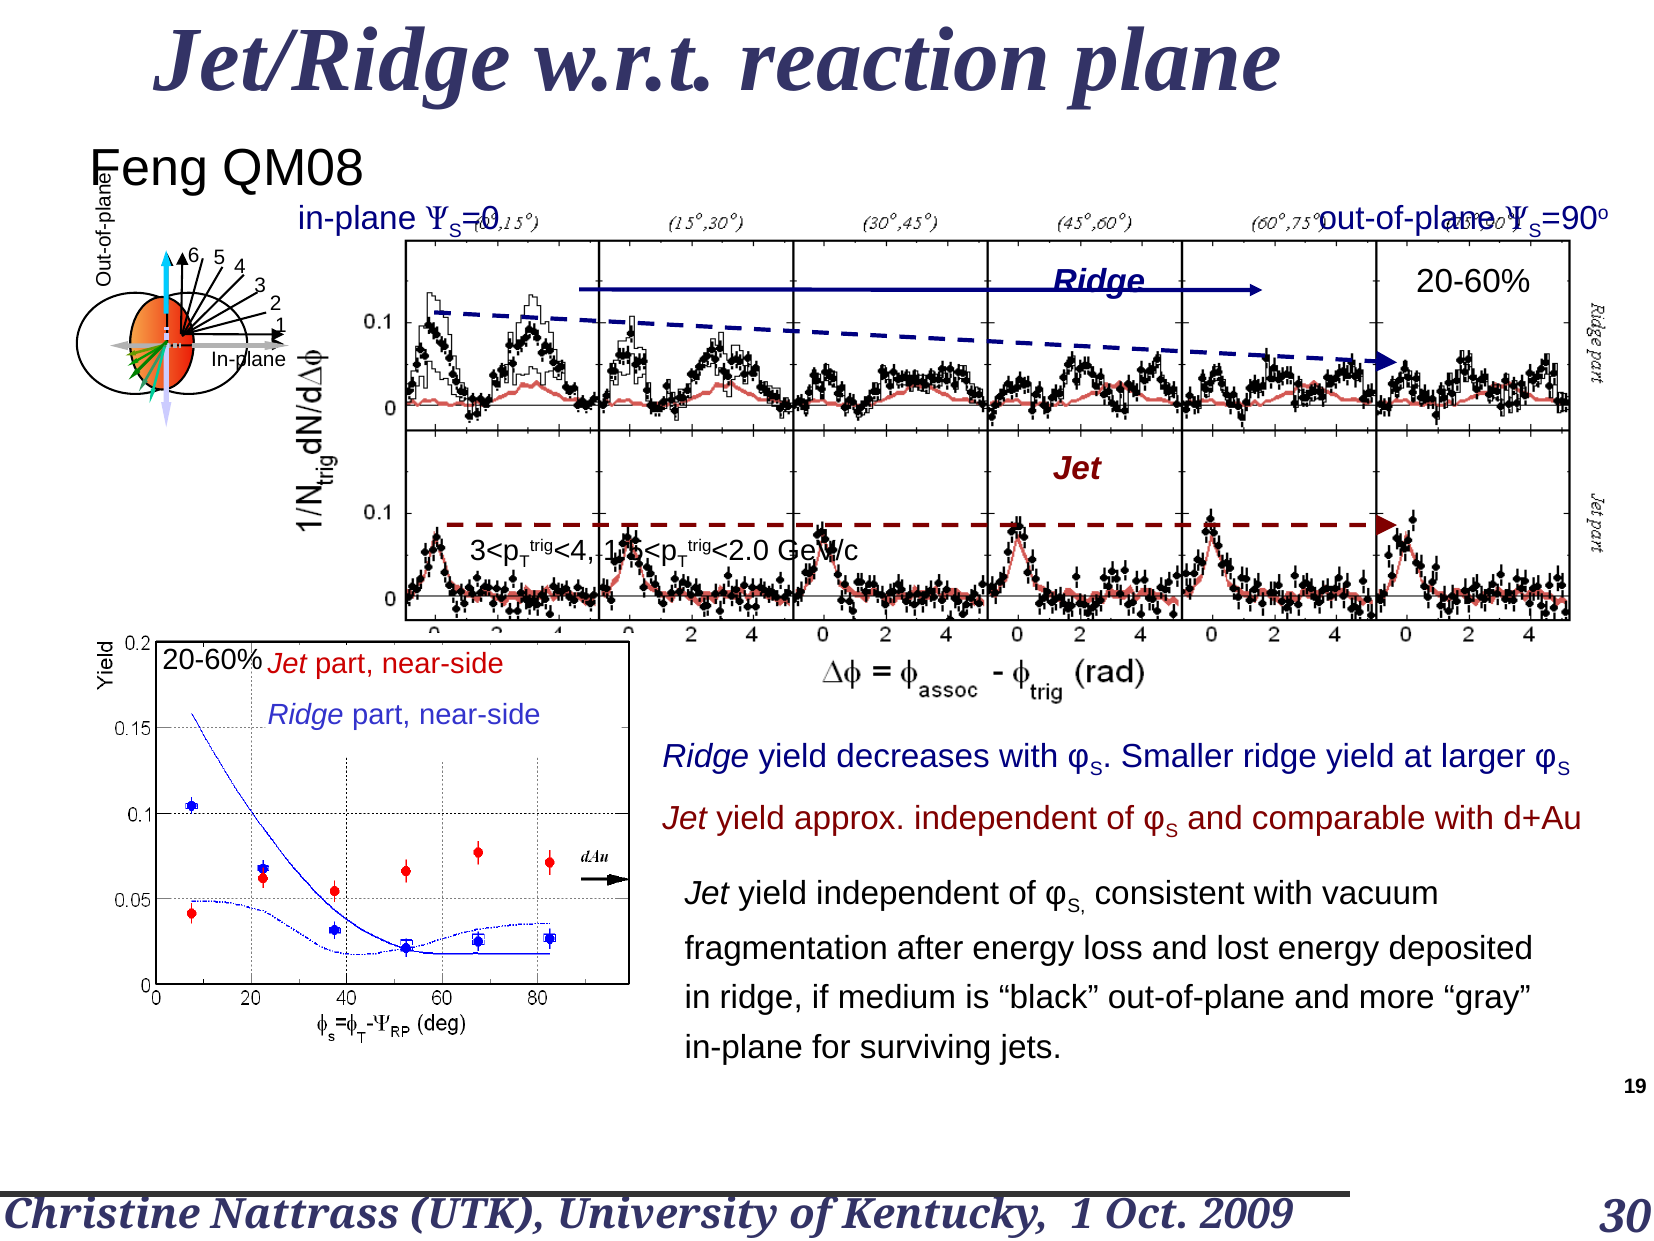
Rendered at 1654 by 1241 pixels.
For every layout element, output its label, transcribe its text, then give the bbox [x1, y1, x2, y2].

picture [84, 199, 1654, 1046]
title Jet/Ridge w.r.t. reaction plane [62, 0, 1383, 119]
text_box Out-of-plane [91, 204, 158, 295]
text_box Ridge yield decreases with φS. Smaller ridge yield at larger φS Jet yield approx. independent of φS and comparable with d+Au [653, 737, 1654, 867]
text_box 19 [1553, 1074, 1654, 1117]
text_box In-plane [204, 348, 320, 390]
text_box 3 [247, 273, 269, 315]
text_box 6 [181, 243, 203, 286]
text_box Jet yield independent of φS, consistent with vacuum fragmentation after energy loss and lost energy deposited in ridge, if medium is “black” out-of-plane and more “gray” in-plane for surviving jets. [678, 874, 1551, 1066]
text_box [110, 250, 268, 428]
text_box 3<pTtrig<4, 1.5<pTtrig<2.0 GeV/c [463, 533, 1221, 708]
text_box 20-60% [155, 643, 354, 697]
text_box Jet [1046, 449, 1108, 487]
text_box Jet part, near-side Ridge part, near-side [265, 645, 622, 758]
text_box 4 [227, 255, 249, 297]
text_box Ridge [1046, 262, 1153, 300]
text_box 5 [206, 246, 228, 288]
text_box Feng QM08 [75, 130, 638, 204]
text_box in-plane S=0 [291, 204, 510, 242]
text_box 1 [268, 314, 290, 356]
text_box 20-60% [1409, 262, 1560, 318]
text_box 2 [263, 291, 285, 334]
text_box out-of-plane S=90o [1312, 199, 1619, 242]
